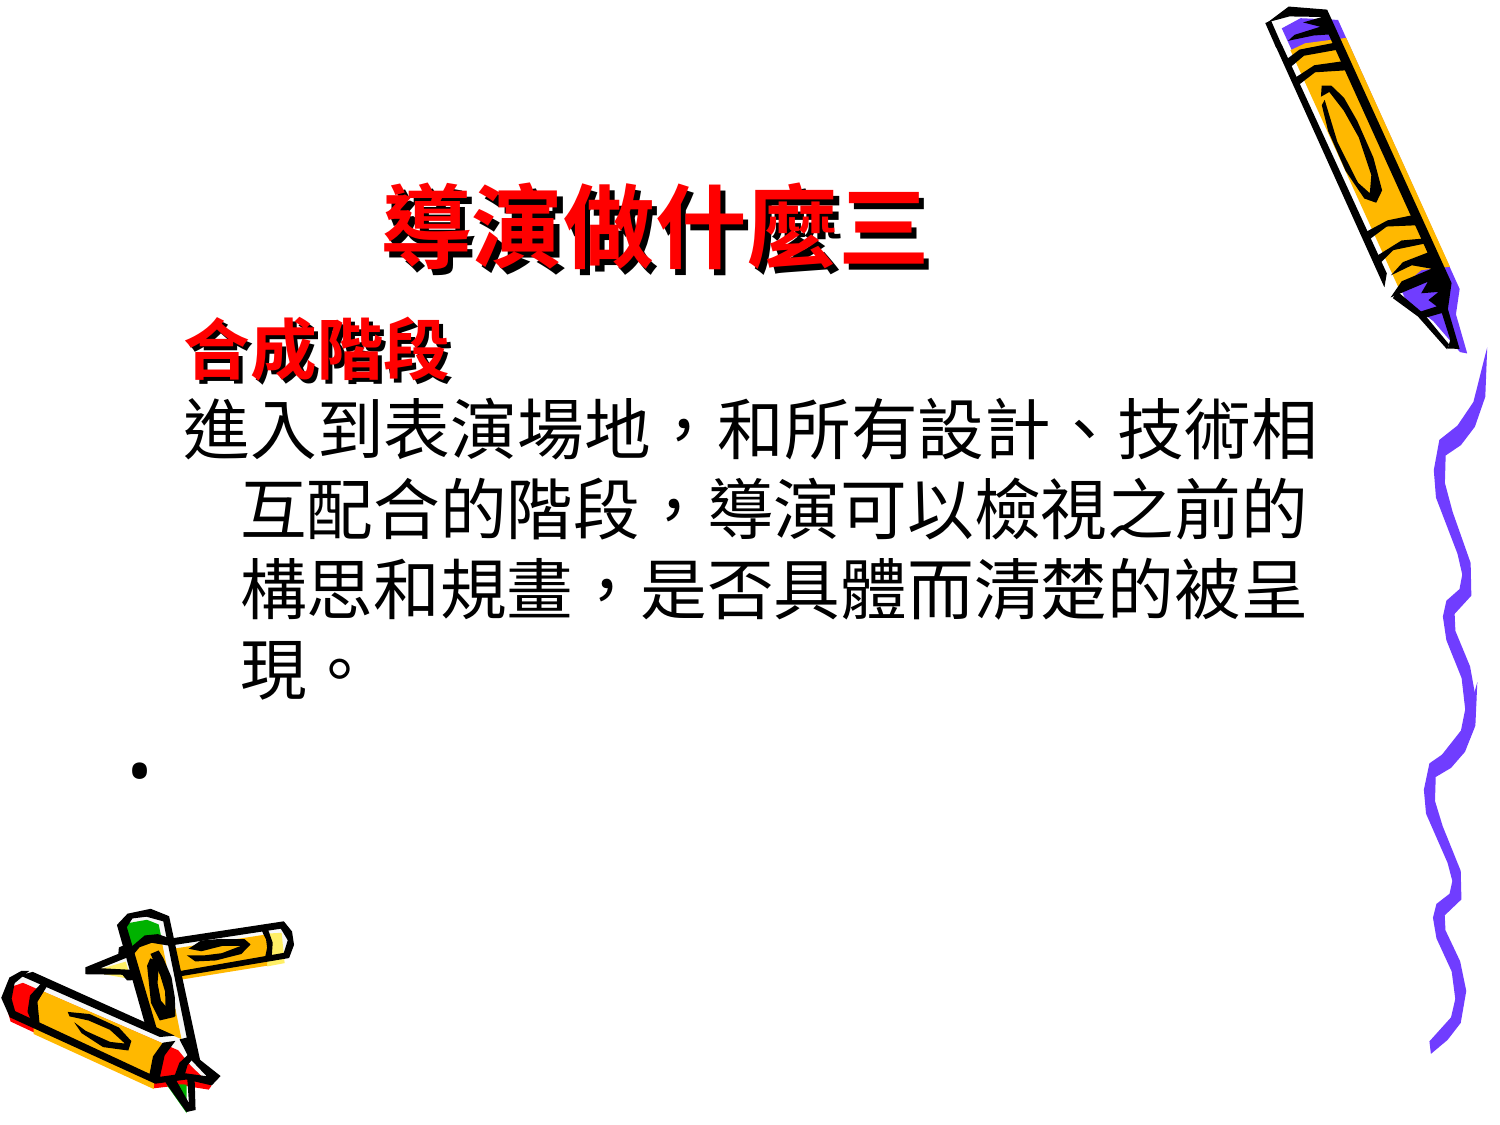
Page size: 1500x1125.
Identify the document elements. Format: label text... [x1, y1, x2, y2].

list 合成階段 進入到表演場地，和所有設計、技術相互配合的階段，導演可以檢視之前的構思和規畫，是否具體而清楚的被呈現。 [112, 299, 1375, 901]
title 導演做什麼三 [112, 24, 1240, 288]
